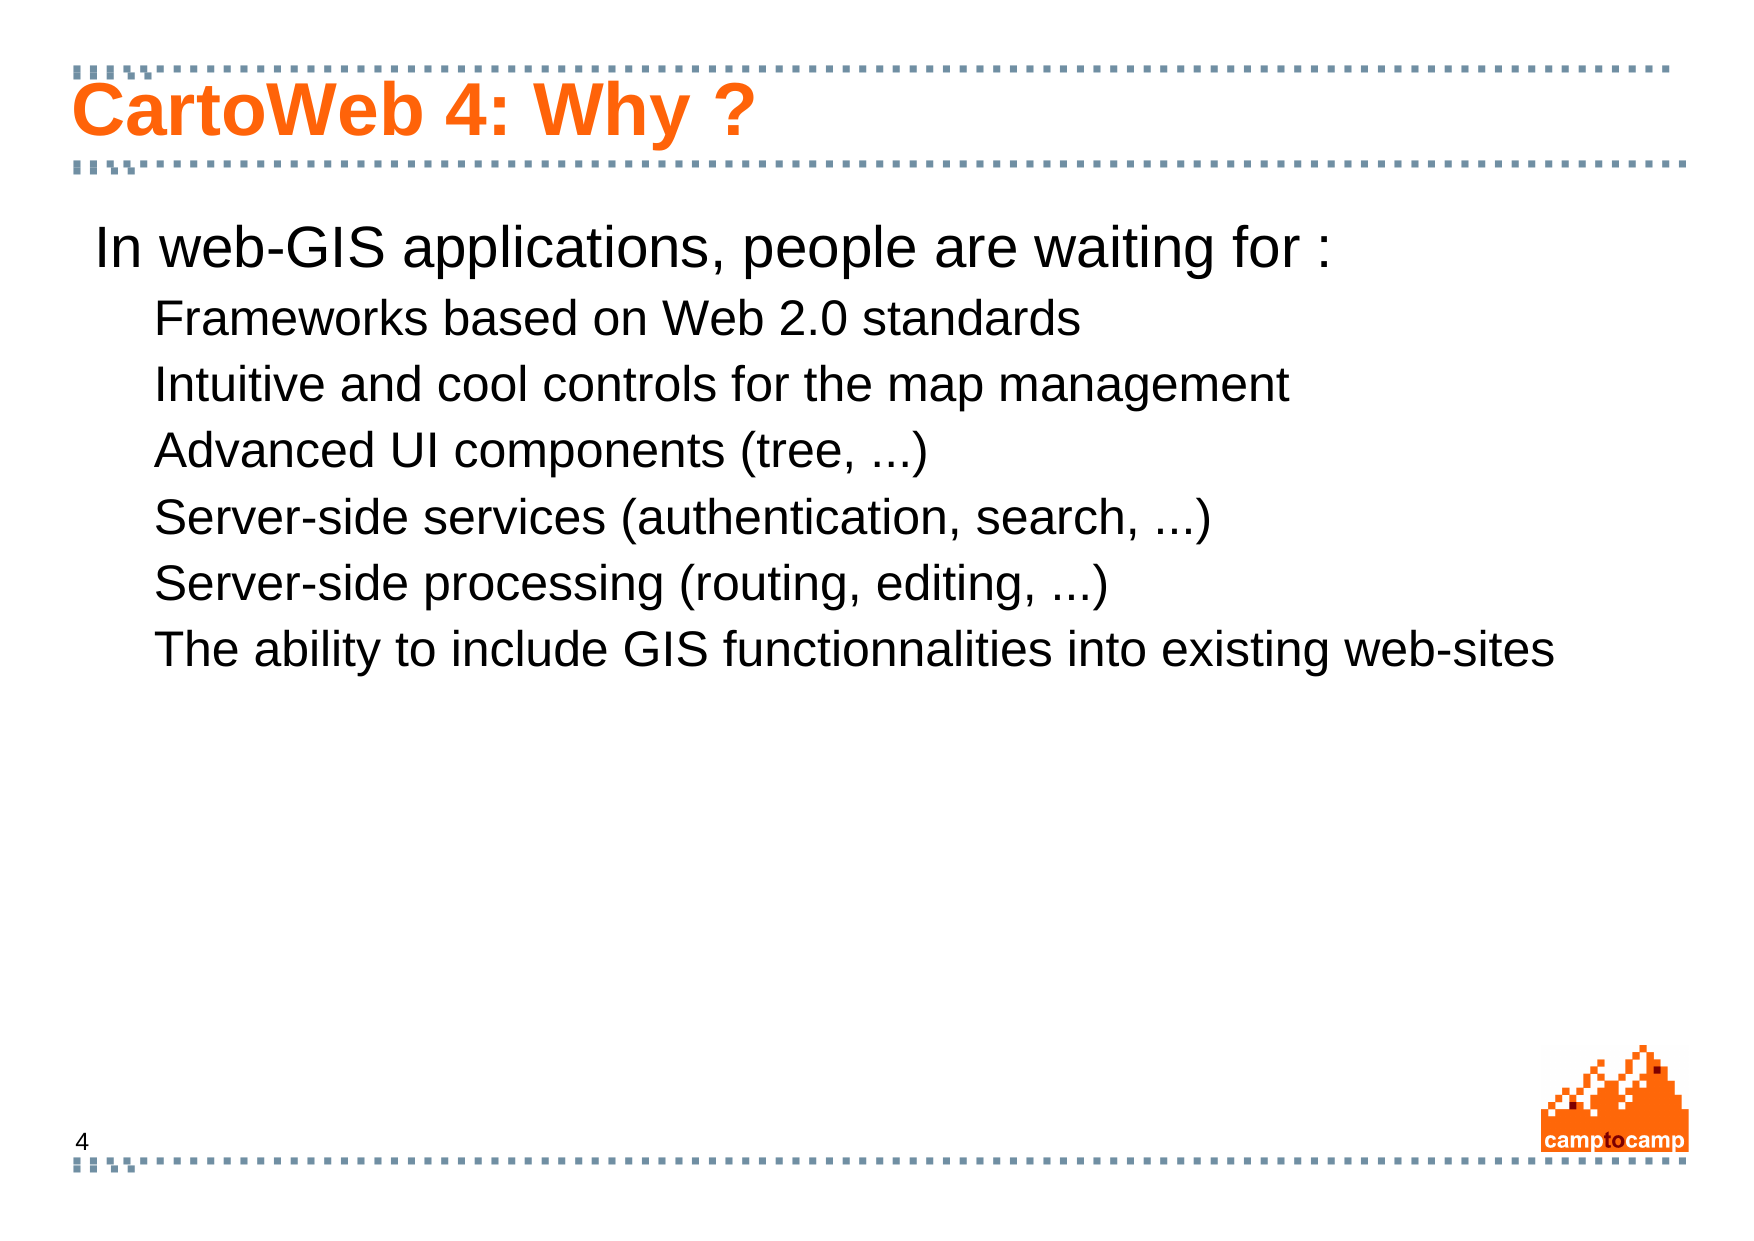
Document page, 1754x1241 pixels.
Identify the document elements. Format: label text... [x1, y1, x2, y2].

title CartoWeb 4: Why ? [71, 67, 1689, 152]
list In web-GIS applications, people are waiting for : Frameworks based on Web 2.0 standards Intuitive and cool controls for the map management Advanced UI components (tree, ...) Server-side services (authentication, search, ...) Server-side processing (routing, editing, ...) The ability to include GIS functionnalities into existing web-sites [94, 215, 1654, 1031]
picture [1541, 1045, 1689, 1152]
